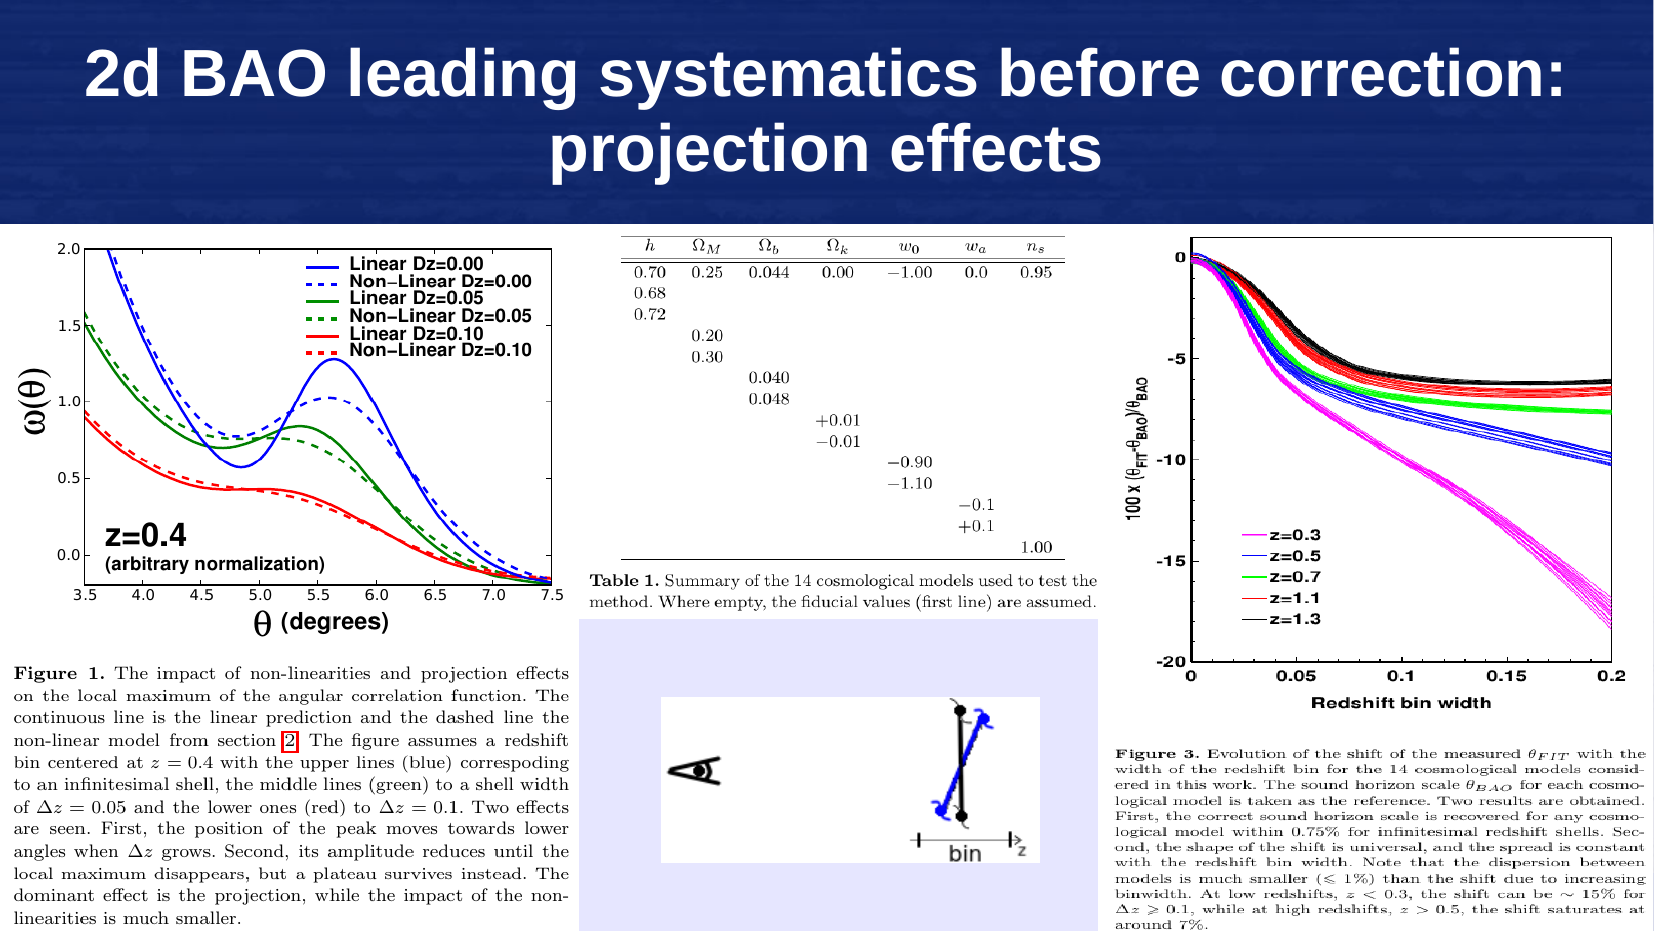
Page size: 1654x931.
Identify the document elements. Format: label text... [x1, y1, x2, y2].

title 2d BAO leading systematics before correction: projection effects [82, 0, 1571, 223]
picture [661, 697, 1040, 863]
list [579, 620, 1098, 931]
picture [0, 0, 1654, 931]
